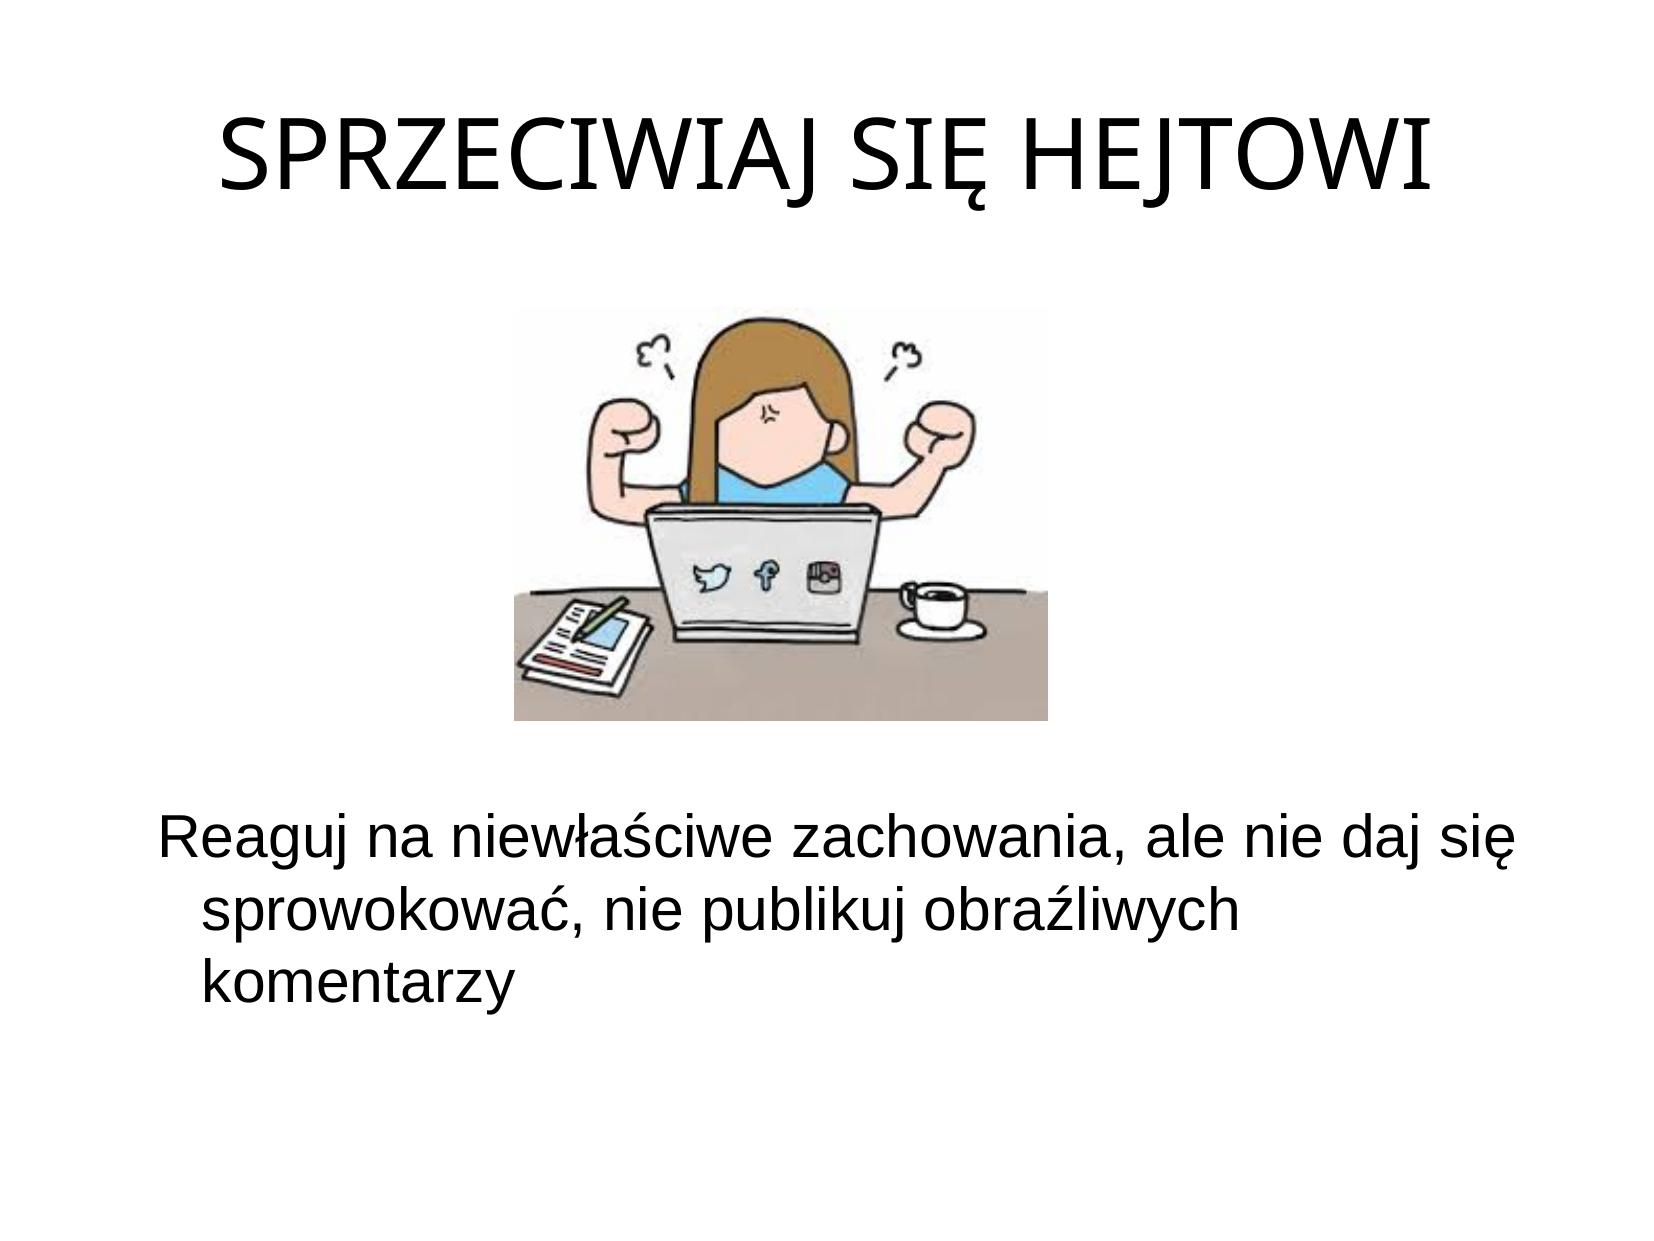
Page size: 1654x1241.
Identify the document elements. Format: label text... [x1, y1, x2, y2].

list Reaguj na niewłaściwe zachowania, ale nie daj się sprowokować, nie publikuj obraźliwych komentarzy [82, 299, 1571, 1019]
title SPRZECIWIAJ SIĘ HEJTOWI [82, 25, 1571, 274]
picture [514, 307, 1048, 721]
